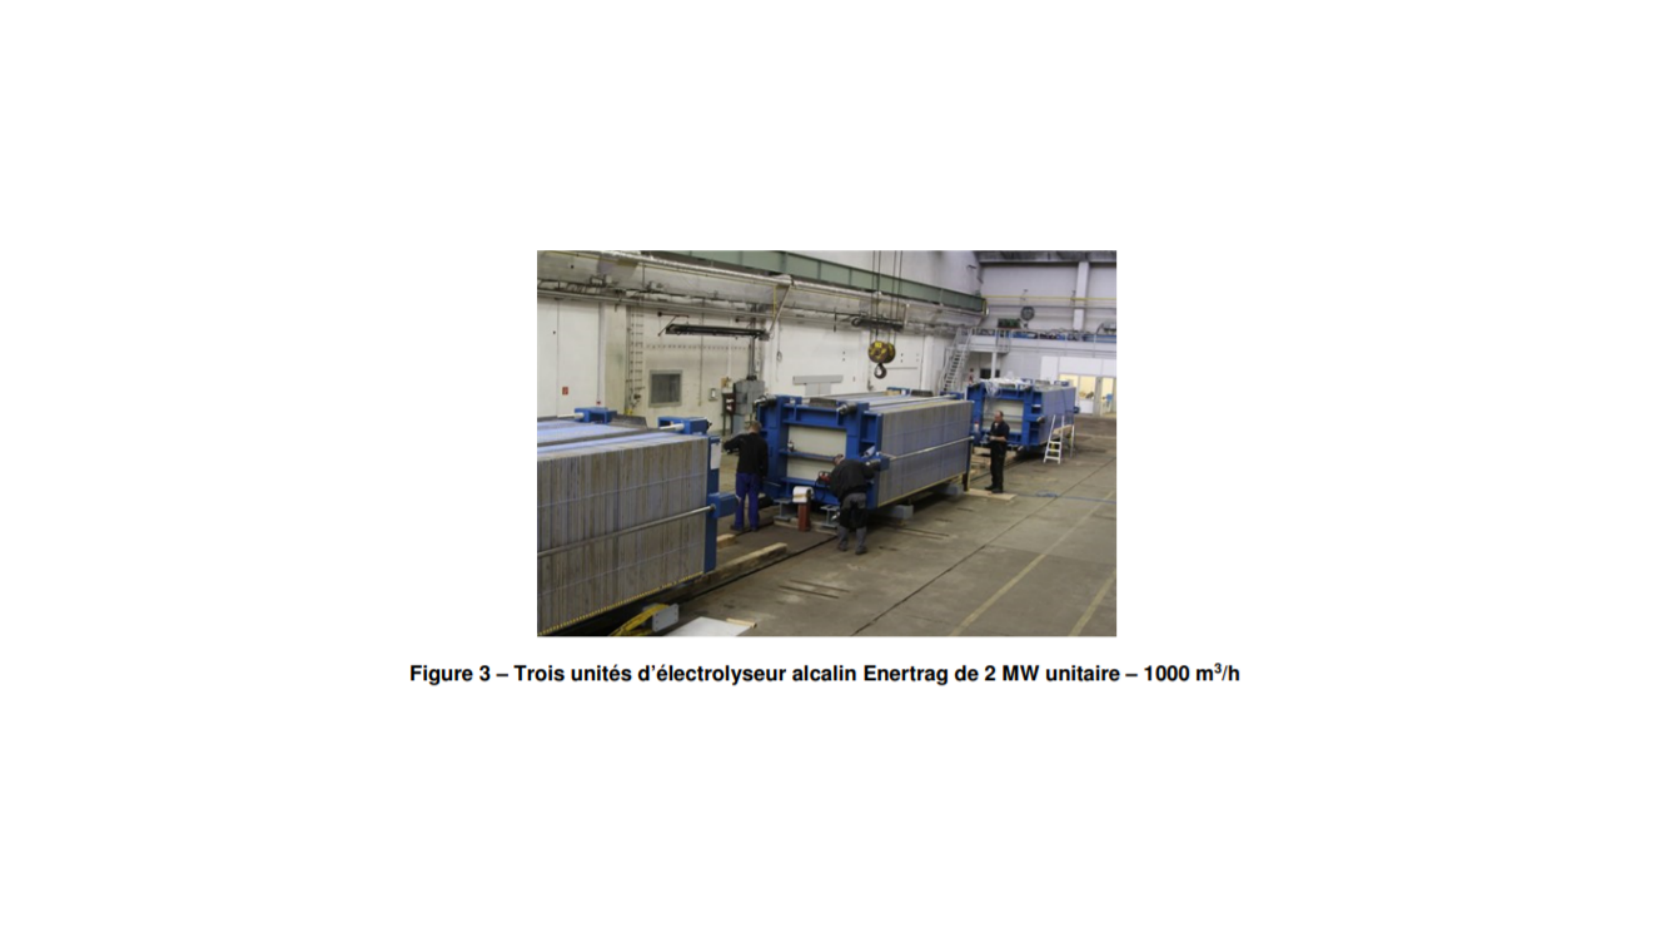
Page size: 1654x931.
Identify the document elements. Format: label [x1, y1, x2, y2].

picture [382, 234, 1283, 699]
